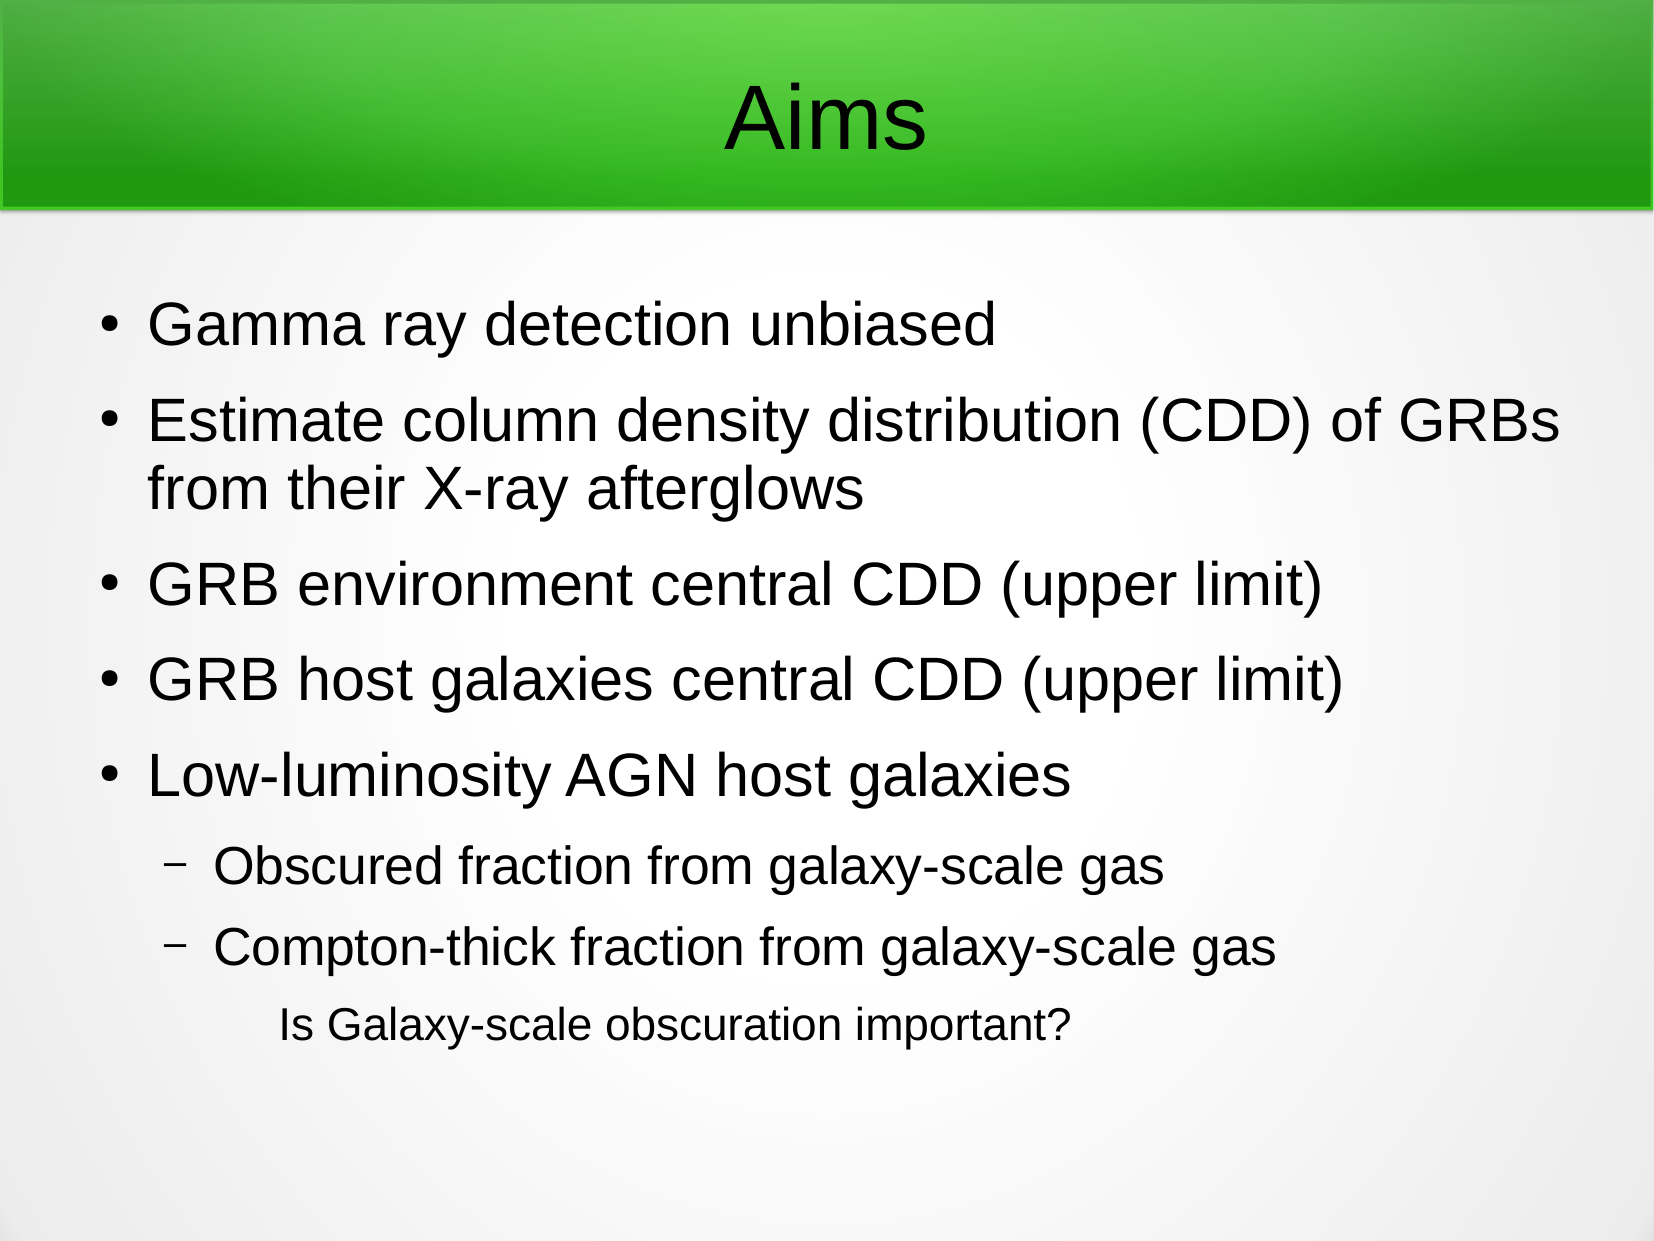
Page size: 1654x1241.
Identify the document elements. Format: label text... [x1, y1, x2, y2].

title Aims [82, 47, 1571, 189]
list Gamma ray detection unbiased Estimate column density distribution (CDD) of GRBs from their X-ray afterglows GRB environment central CDD (upper limit) GRB host galaxies central CDD (upper limit) Low-luminosity AGN host galaxies Obscured fraction from galaxy-scale gas Compton-thick fraction from galaxy-scale gas Is Galaxy-scale obscuration important? [82, 290, 1591, 1057]
